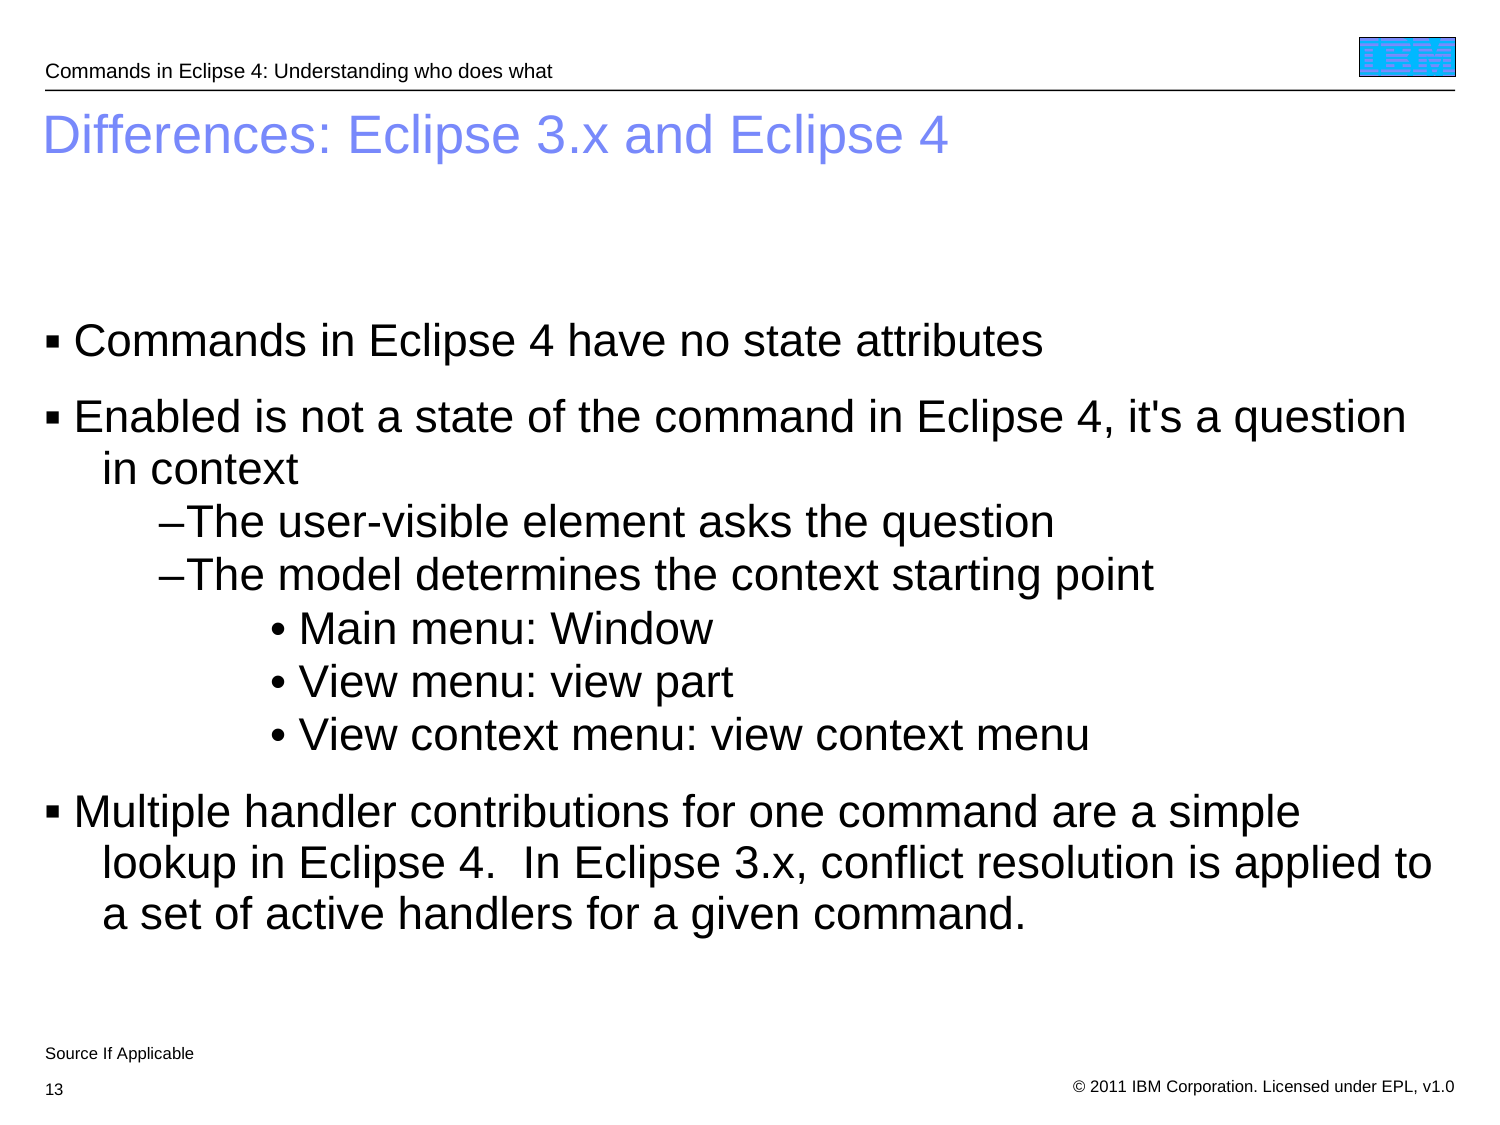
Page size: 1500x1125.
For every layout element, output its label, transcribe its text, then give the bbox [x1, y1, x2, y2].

text_box Source If Applicable [30, 1021, 1441, 1072]
title Differences: Eclipse 3.x and Eclipse 4 [27, 97, 1453, 218]
text_box Commands in Eclipse 4: Understanding who does what [30, 37, 1306, 83]
list Commands in Eclipse 4 have no state attributes Enabled is not a state of the command in Eclipse 4, it's a question in context The user-visible element asks the question The model determines the context starting point Main menu: Window View menu: view part View context menu: view context menu Multiple handler contributions for one command are a simple lookup in Eclipse 4. In Eclipse 3.x, conflict resolution is applied to a set of active handlers for a given command. [30, 307, 1456, 1058]
